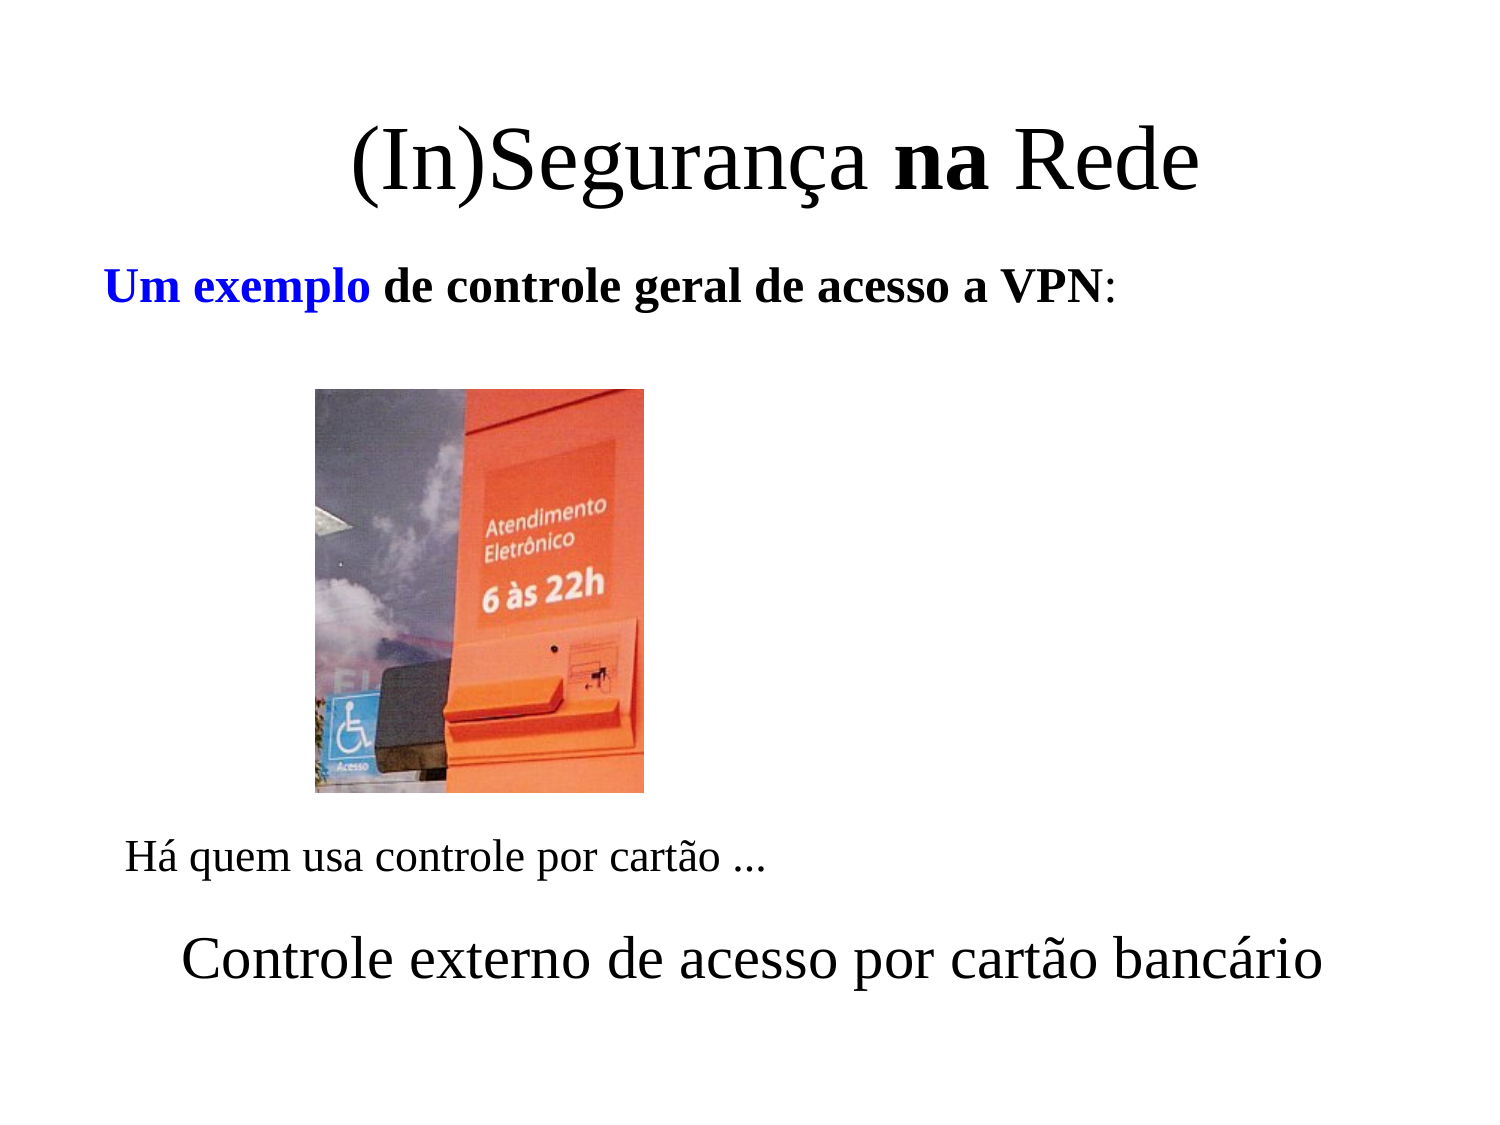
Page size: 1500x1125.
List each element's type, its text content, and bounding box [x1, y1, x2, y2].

title (In)Segurança na Rede [138, 65, 1414, 253]
text_box Controle externo de acesso por cartão bancário oferece ponto fácil para instalar chupa-cabras [70, 924, 1421, 1061]
text_box Um exemplo de controle geral de acesso a VPN: [103, 258, 1411, 314]
picture [315, 389, 644, 794]
text_box Há quem usa controle por cartão ... ... e quem deixou de usar [124, 831, 1321, 882]
